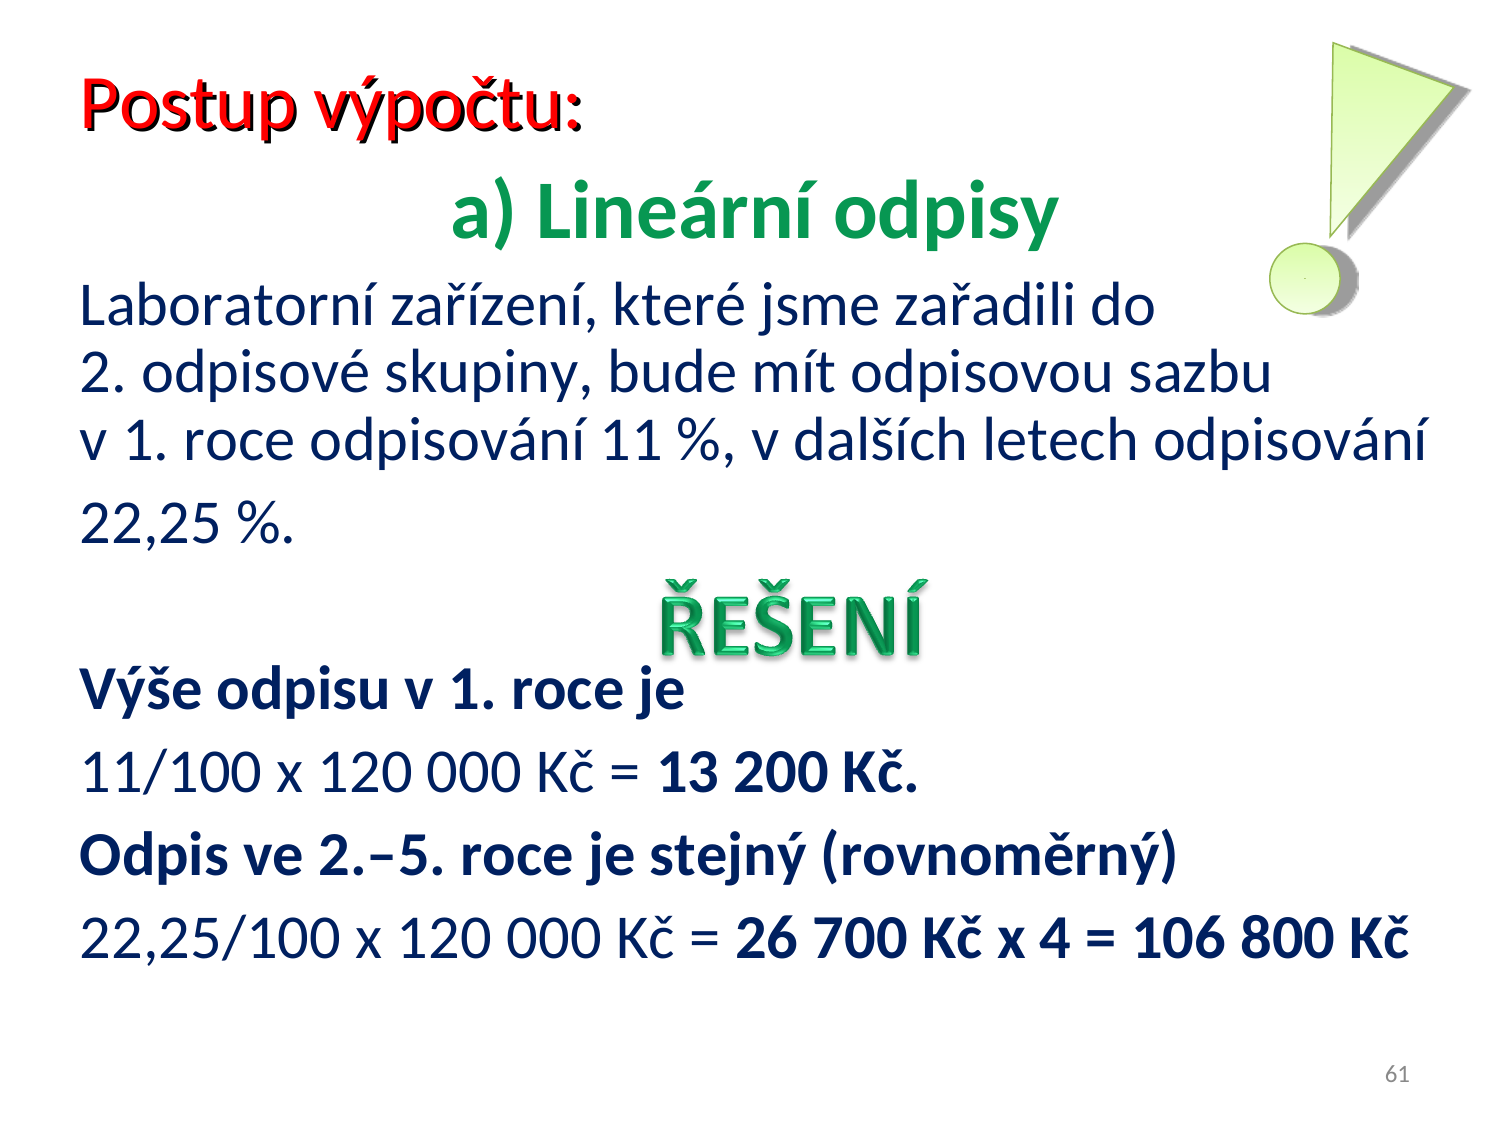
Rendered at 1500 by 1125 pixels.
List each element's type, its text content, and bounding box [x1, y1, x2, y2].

picture [445, 533, 1137, 724]
text_box <číslo> [1074, 1042, 1426, 1103]
text_box [1330, 42, 1454, 237]
list Postup výpočtu: a) Lineární odpisy Laboratorní zařízení, které jsme zařadili do 2. odpisové skupiny, bude mít odpisovou sazbu v 1. roce odpisování 11 %, v dalších letech odpisování 22,25 %. Výše odpisu v 1. roce je 11/100 x 120 000 Kč = 13 200 Kč. Odpis ve 2.–5. roce je stejný (rovnoměrný) 22,25/100 x 120 000 Kč = 26 700 Kč x 4 = 106 800 Kč [64, 54, 1447, 1063]
text_box [1269, 243, 1341, 314]
